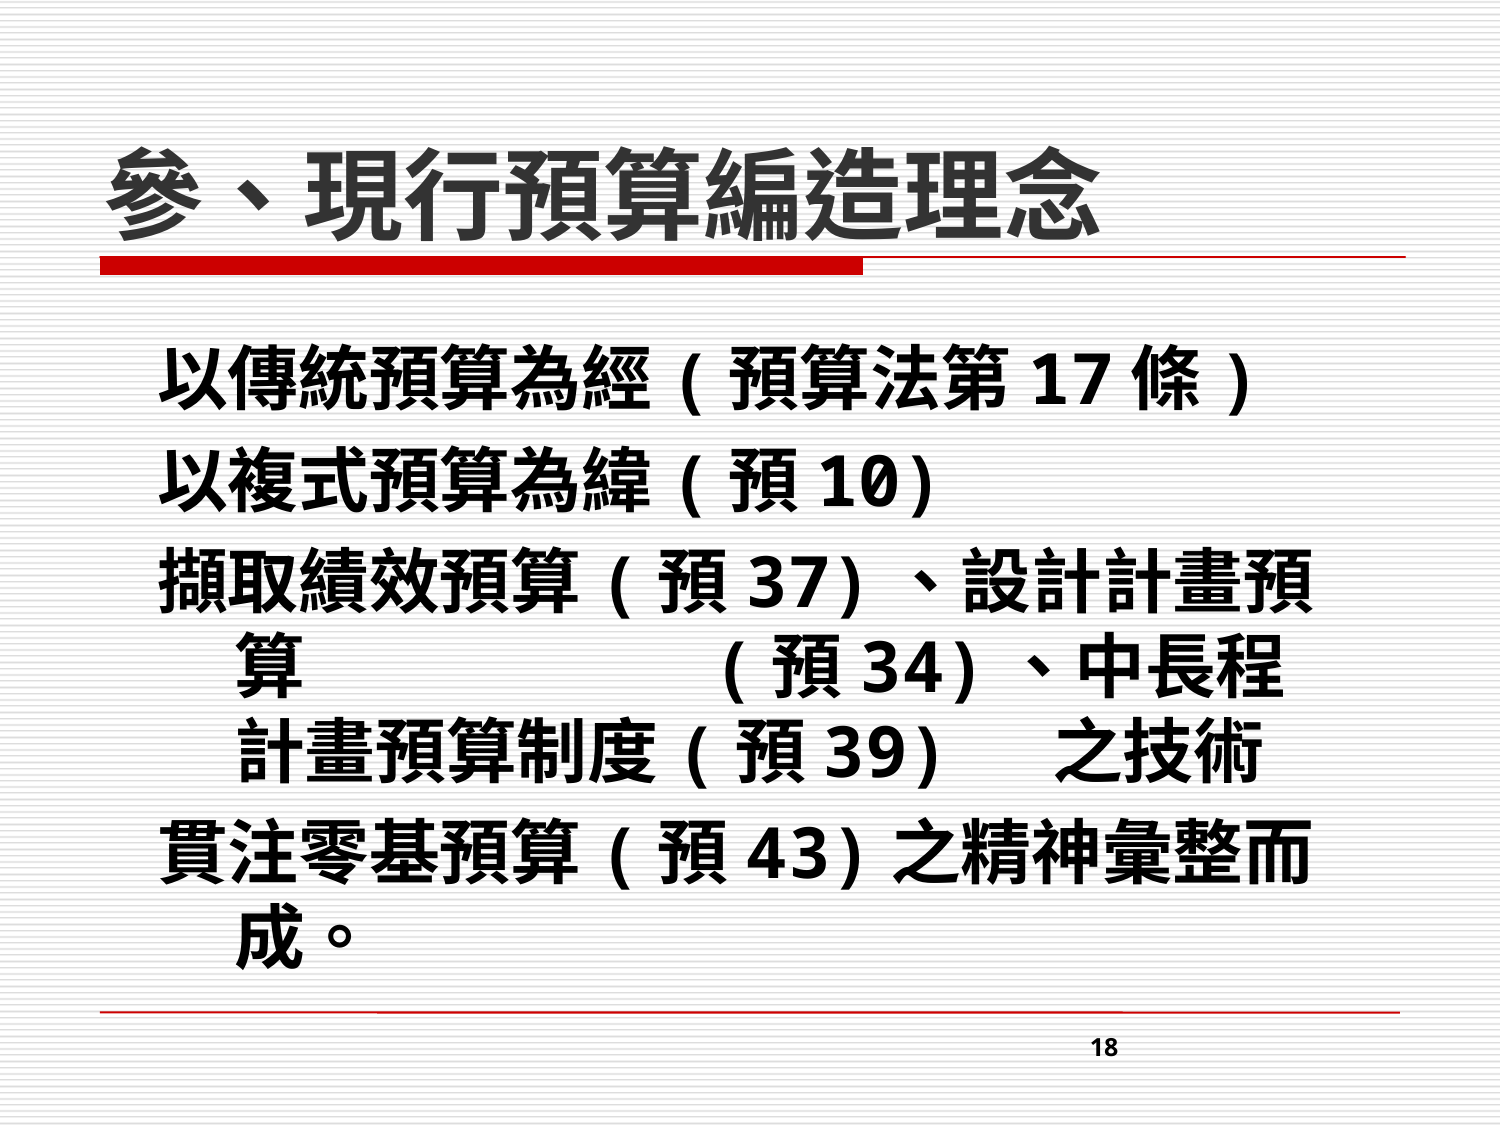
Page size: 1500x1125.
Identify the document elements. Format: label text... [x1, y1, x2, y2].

title 參、現行預算編造理念 [88, 125, 1339, 213]
text_box [1074, 1024, 1400, 1103]
list 以傳統預算為經(預算法第17條) 以複式預算為緯(預10) 擷取績效預算(預37)、設計計畫預算 (預34)、中長程計畫預算制度(預39) 之技術 貫注零基預算(預43)之精神彙整而成。 [64, 326, 1340, 1064]
